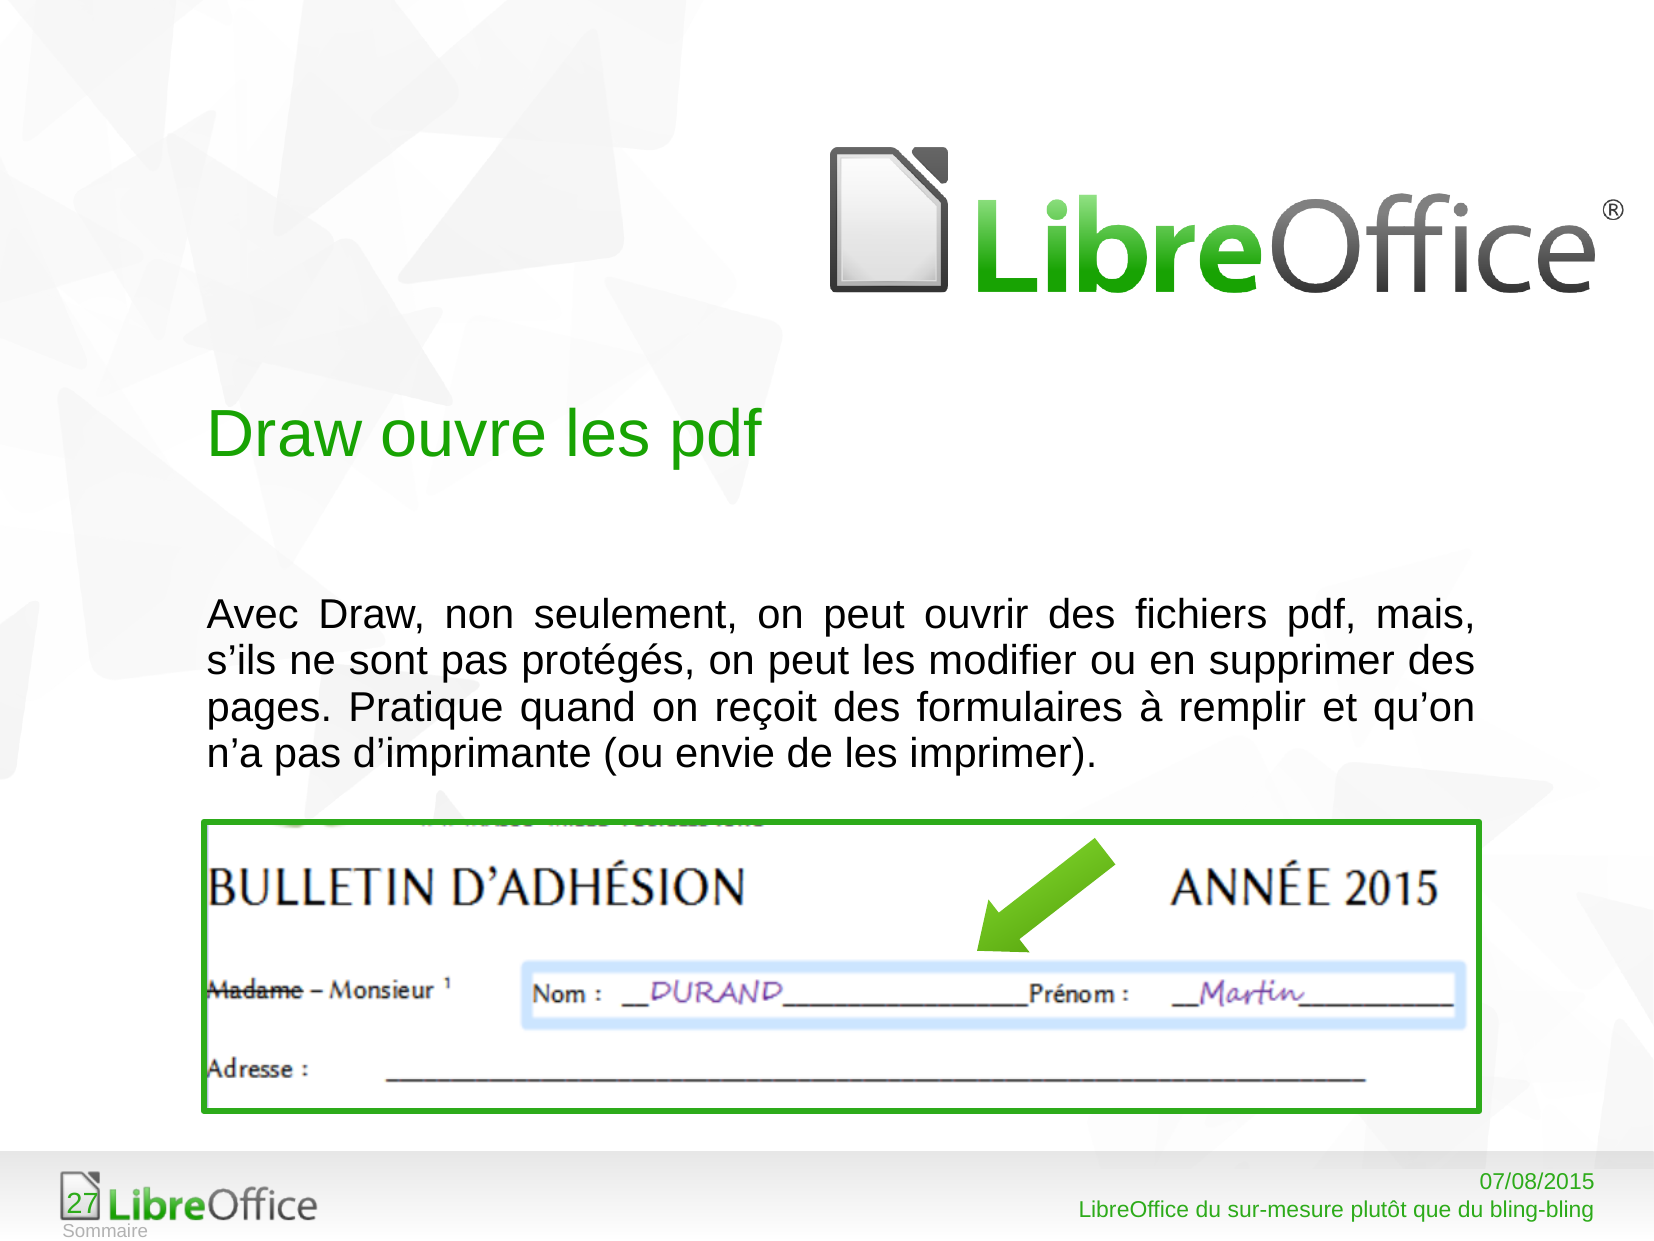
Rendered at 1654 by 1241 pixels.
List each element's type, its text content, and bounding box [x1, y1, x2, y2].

picture [0, 0, 1654, 930]
title Draw ouvre les pdf [206, 395, 1477, 573]
text_box [977, 837, 1116, 953]
picture [206, 824, 1477, 1109]
list Avec Draw, non seulement, on peut ouvrir des fichiers pdf, mais, s’ils ne sont pas protégés, on peut les modifier ou en supprimer des pages. Pratique quand on reçoit des formulaires à remplir et qu’on n’a pas d’imprimante (ou envie de les imprimer). [206, 590, 1477, 785]
picture [915, 548, 1654, 1169]
picture [41, 1152, 337, 1240]
